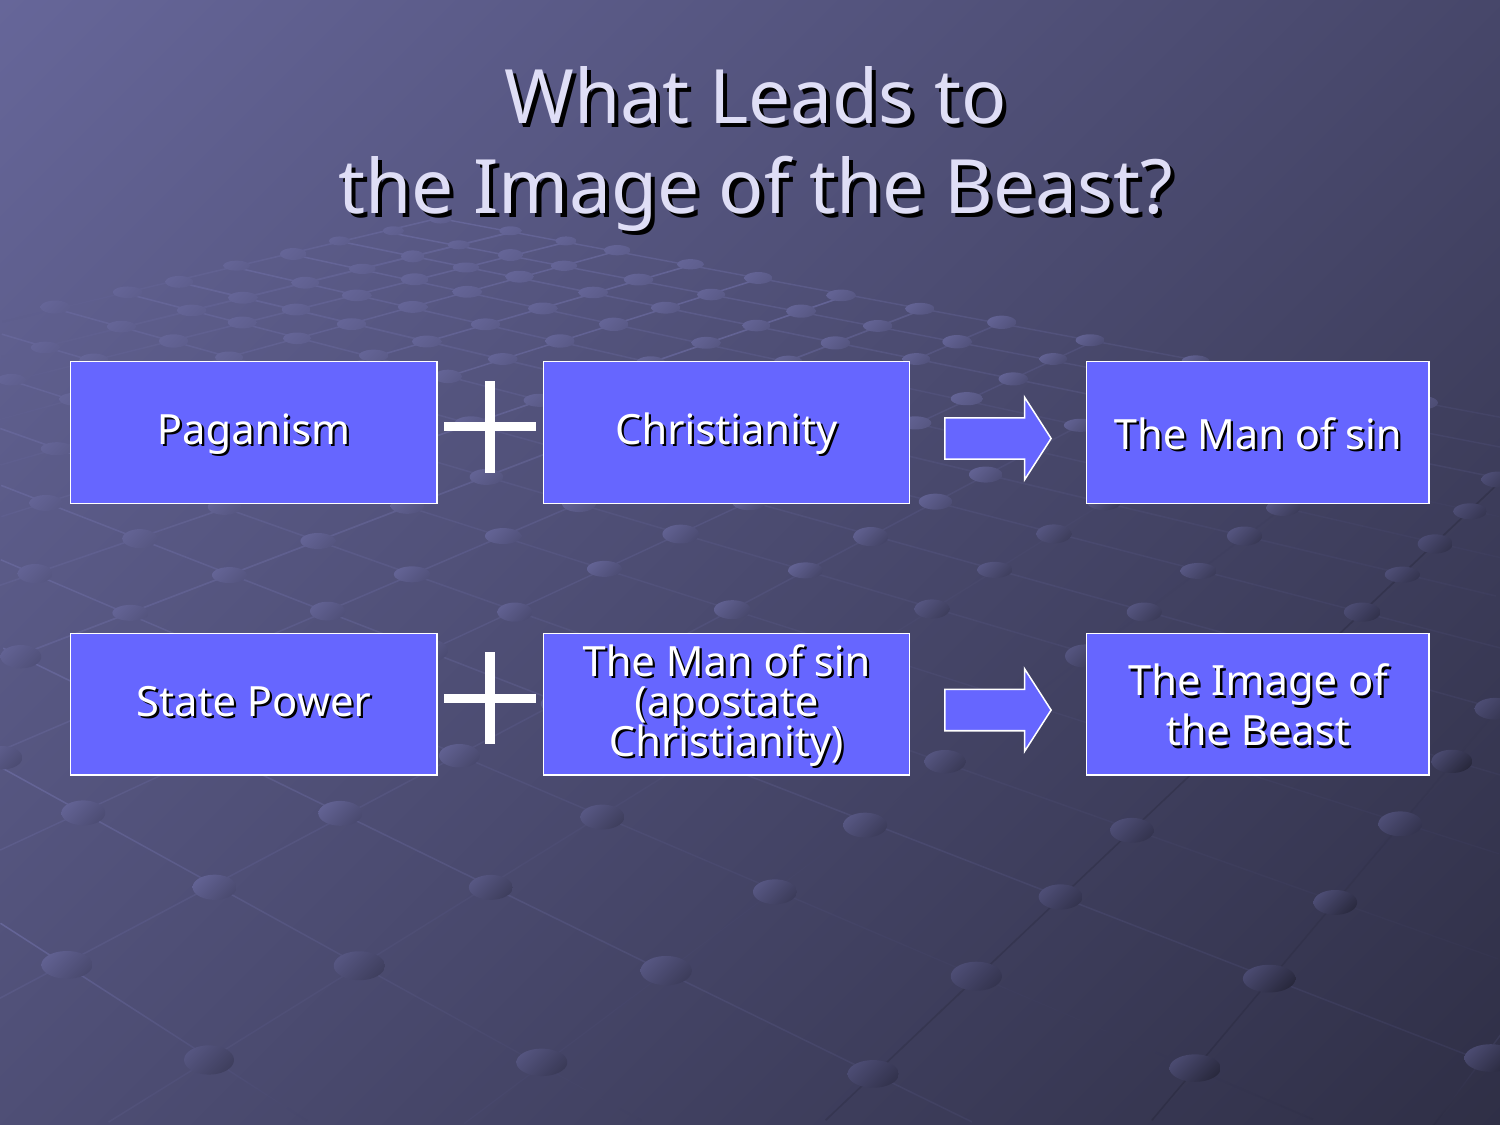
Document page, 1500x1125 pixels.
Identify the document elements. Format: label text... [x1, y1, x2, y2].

text_box [944, 397, 1052, 480]
text_box The Man of sin (apostate Christianity) [543, 633, 910, 775]
text_box Paganism [70, 361, 437, 504]
title What Leads to the Image of the Beast? [80, 45, 1431, 233]
text_box State Power [70, 633, 437, 775]
text_box The Man of sin [1086, 361, 1430, 504]
text_box [944, 668, 1052, 752]
text_box The Image of the Beast [1086, 633, 1430, 775]
text_box Christianity [543, 361, 910, 504]
